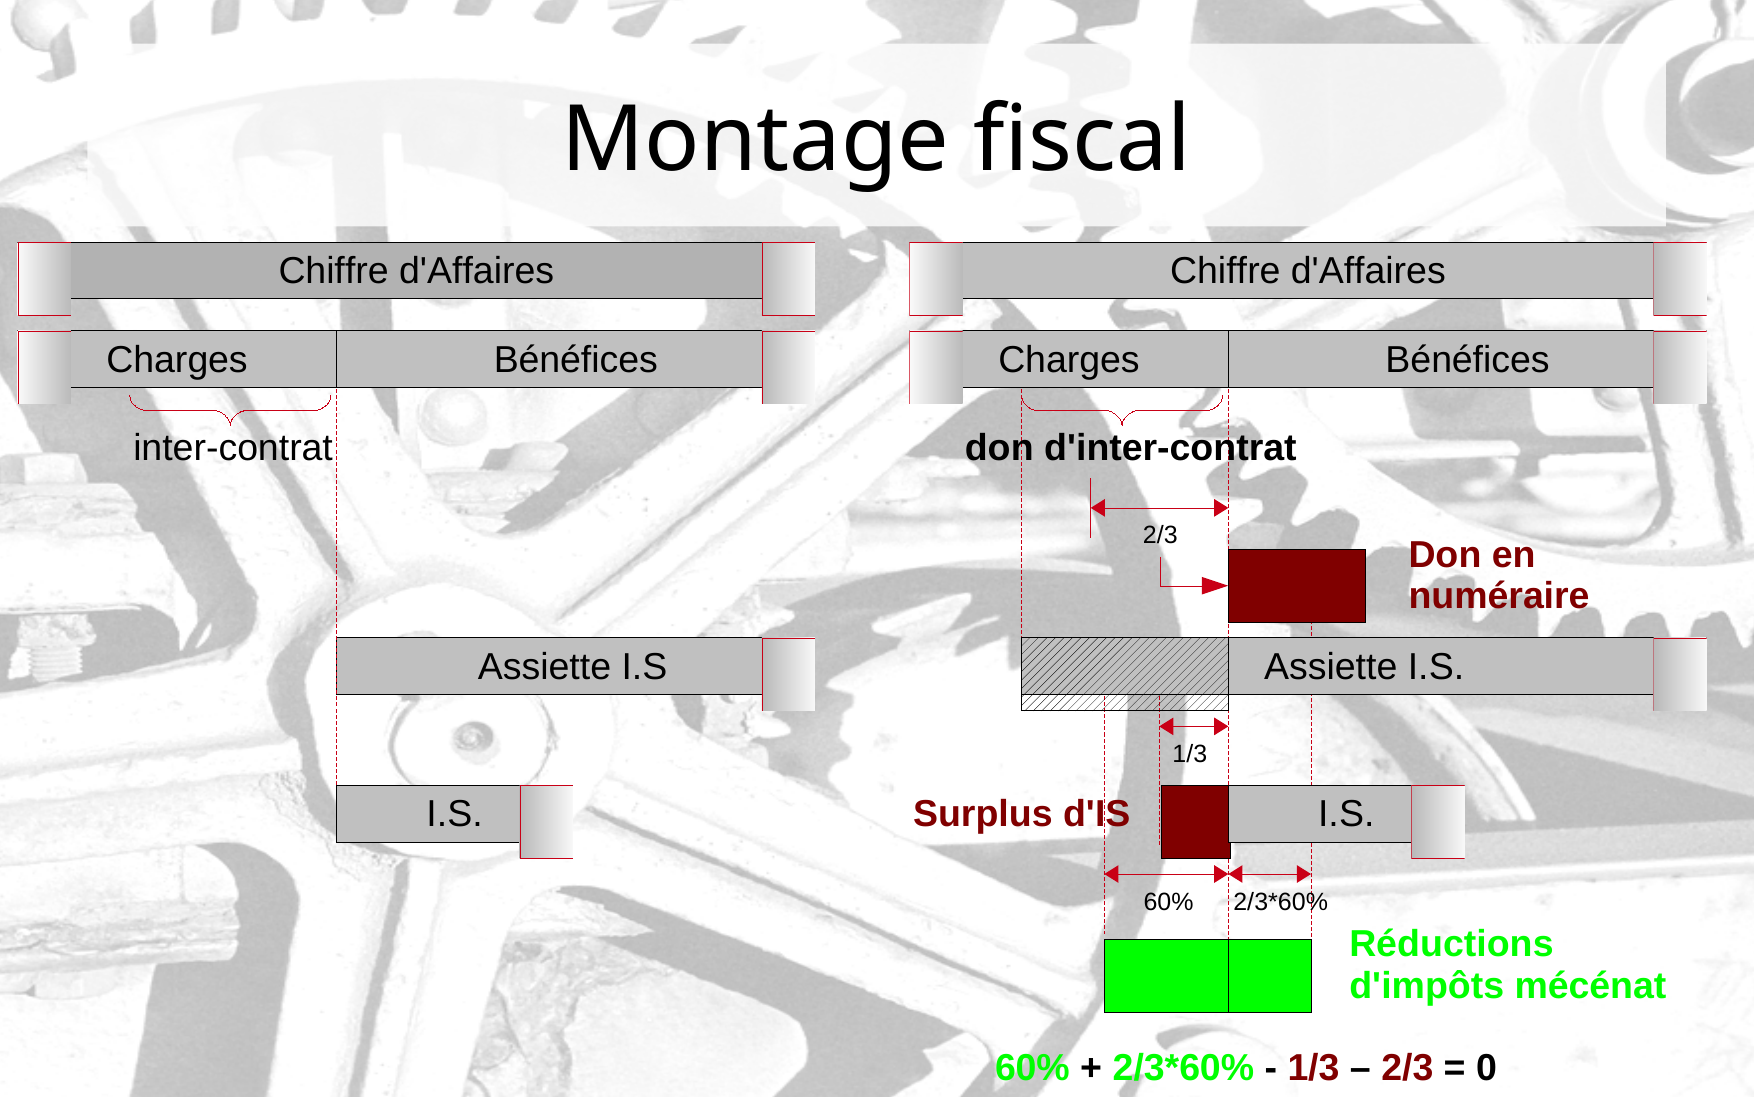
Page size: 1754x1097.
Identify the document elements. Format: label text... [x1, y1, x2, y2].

title Montage fiscal [87, 43, 1666, 227]
text_box Assiette I.S [336, 637, 761, 695]
text_box Charges [71, 330, 336, 388]
text_box inter-contrat [118, 419, 348, 477]
text_box [17, 330, 71, 404]
text_box [17, 242, 71, 316]
text_box [1653, 330, 1707, 404]
text_box I.S. [336, 785, 519, 843]
text_box 2/3*60% [1218, 880, 1344, 923]
text_box Assiette I.S. [1229, 637, 1653, 695]
text_box [761, 637, 815, 711]
text_box [1653, 637, 1707, 711]
text_box [1021, 637, 1229, 711]
text_box don d'inter-contrat [950, 419, 1312, 477]
text_box [909, 242, 963, 316]
text_box Réductions d'impôts mécénat [1334, 915, 1689, 1015]
text_box [1161, 785, 1231, 859]
text_box Chiffre d'Affaires [963, 242, 1653, 299]
picture [0, 0, 1754, 1097]
text_box I.S. [1228, 785, 1411, 843]
text_box 60% [1120, 880, 1217, 923]
text_box [909, 330, 963, 404]
text_box Don en numéraire [1393, 525, 1660, 625]
text_box 1/3 [1157, 732, 1223, 776]
text_box [761, 330, 815, 404]
text_box Bénéfices [336, 330, 761, 388]
text_box 60% + 2/3*60% - 1/3 – 2/3 = 0 [980, 1039, 1512, 1097]
text_box [1653, 242, 1707, 316]
text_box Chiffre d'Affaires [71, 242, 761, 299]
text_box [1411, 785, 1465, 859]
text_box [1228, 549, 1366, 623]
text_box Bénéfices [1228, 330, 1653, 388]
text_box 2/3 [1128, 513, 1193, 557]
text_box [519, 785, 573, 859]
text_box [761, 242, 815, 316]
text_box Surplus d'IS [879, 785, 1146, 843]
text_box Charges [963, 330, 1228, 388]
text_box [1104, 939, 1312, 1013]
